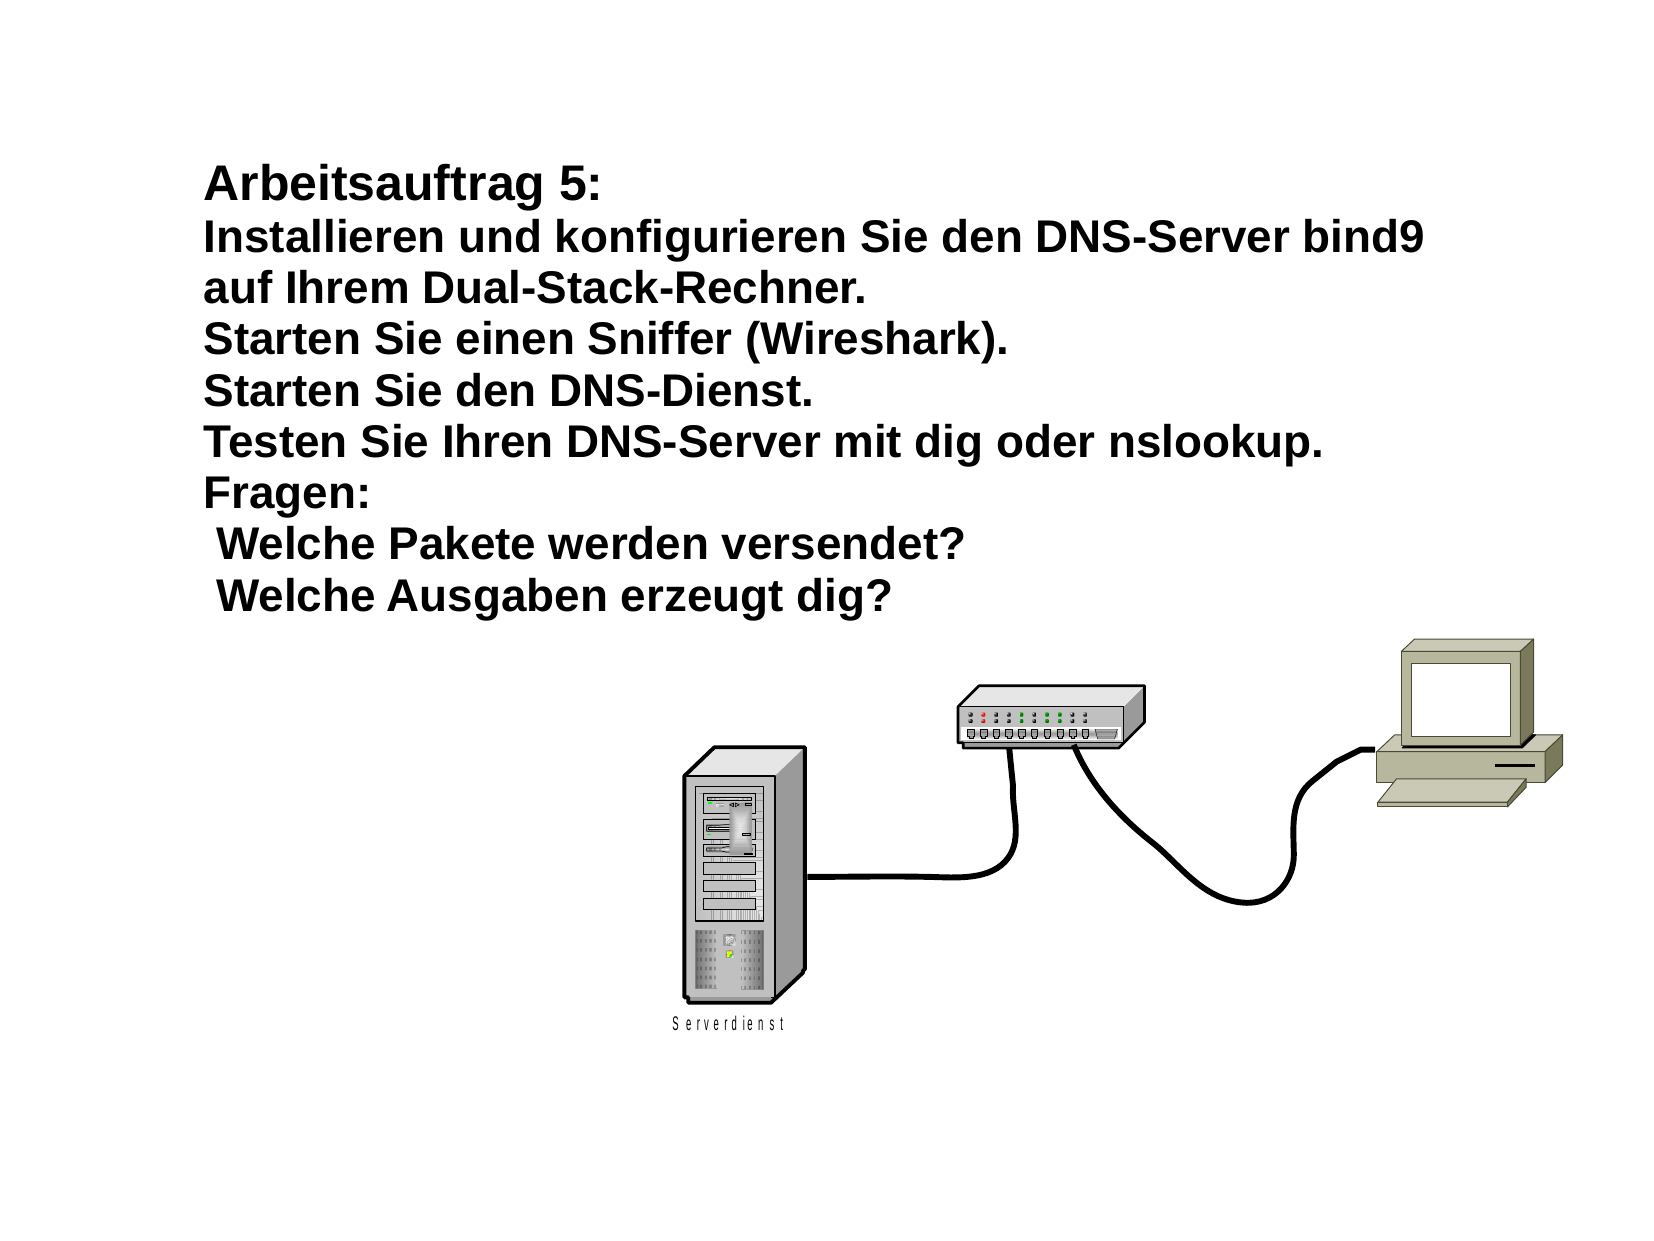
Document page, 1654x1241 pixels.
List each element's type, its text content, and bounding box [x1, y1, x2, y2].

picture [951, 679, 1152, 803]
text_box Arbeitsauftrag 5: Installieren und konfigurieren Sie den DNS-Server bind9 auf Ihrem Dual-Stack-Rechner. Starten Sie einen Sniffer (Wireshark). Starten Sie den DNS-Dienst. Testen Sie Ihren DNS-Server mit dig oder nslookup. Fragen: Welche Pakete werden versendet? Welche Ausgaben erzeugt dig? [188, 147, 1489, 638]
picture [1375, 638, 1565, 810]
picture [649, 738, 845, 1094]
